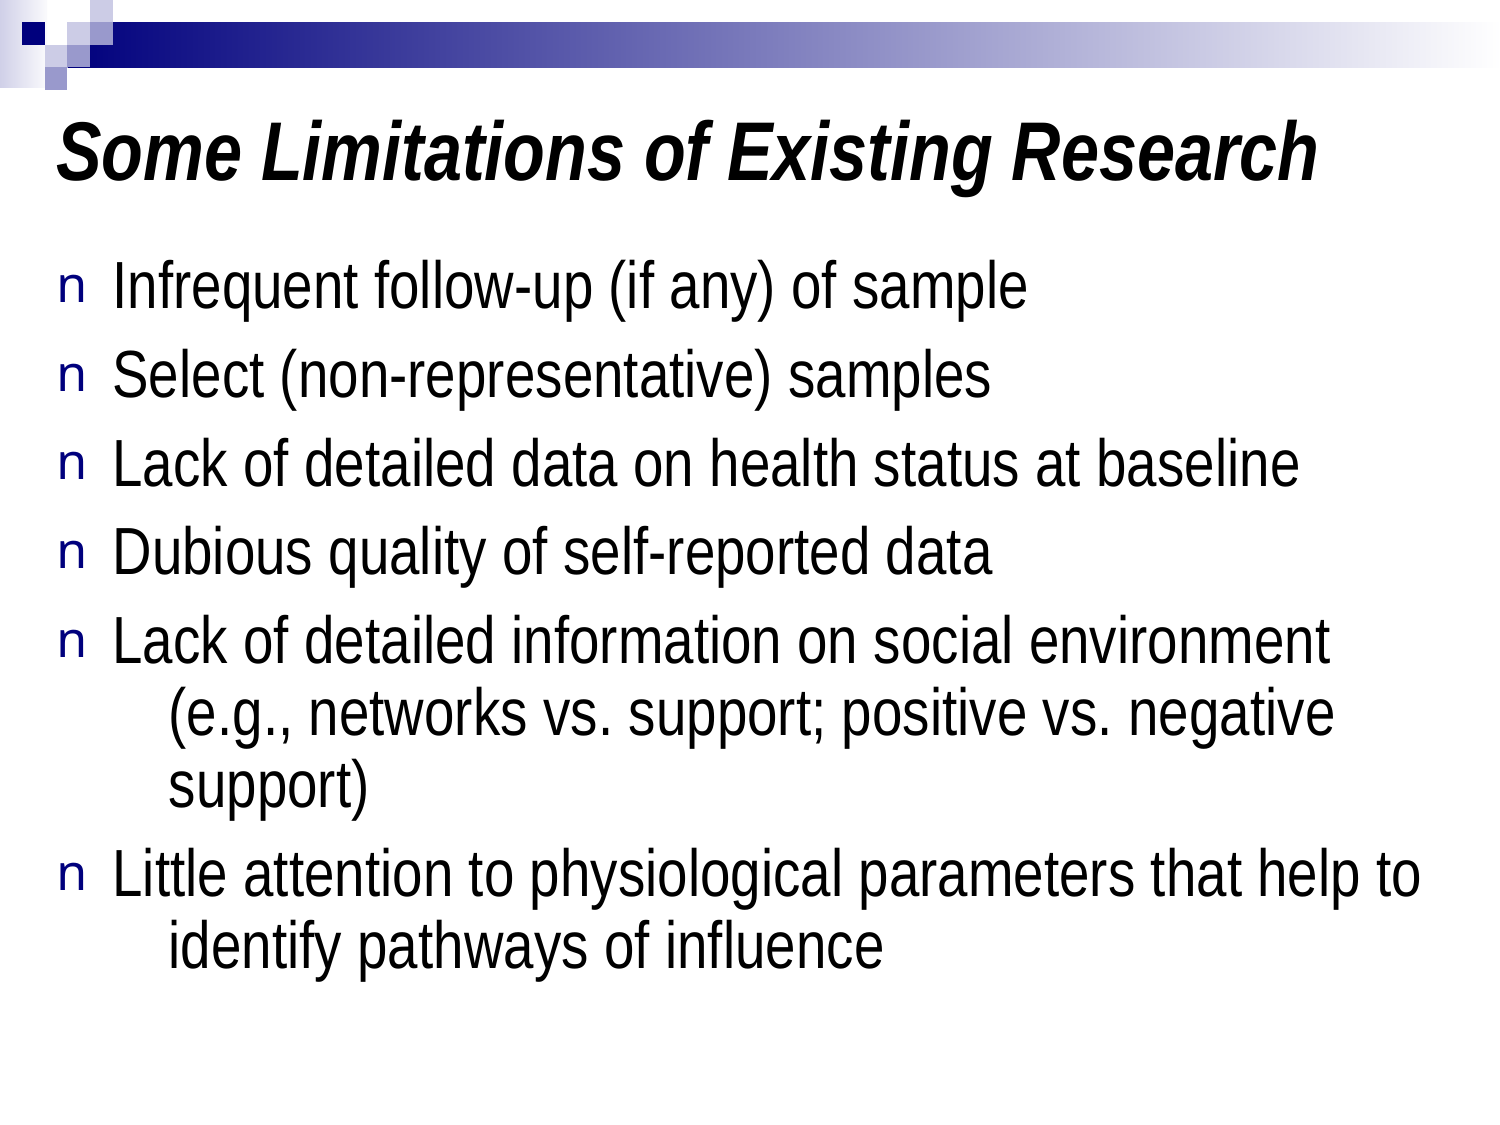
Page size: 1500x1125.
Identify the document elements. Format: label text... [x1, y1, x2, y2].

title Some Limitations of Existing Research [41, 75, 1459, 221]
list Infrequent follow-up (if any) of sample Select (non-representative) samples Lack of detailed data on health status at baseline Dubious quality of self-reported data Lack of detailed information on social environment (e.g., networks vs. support; positive vs. negative support) Little attention to physiological parameters that help to identify pathways of influence [41, 243, 1459, 1024]
